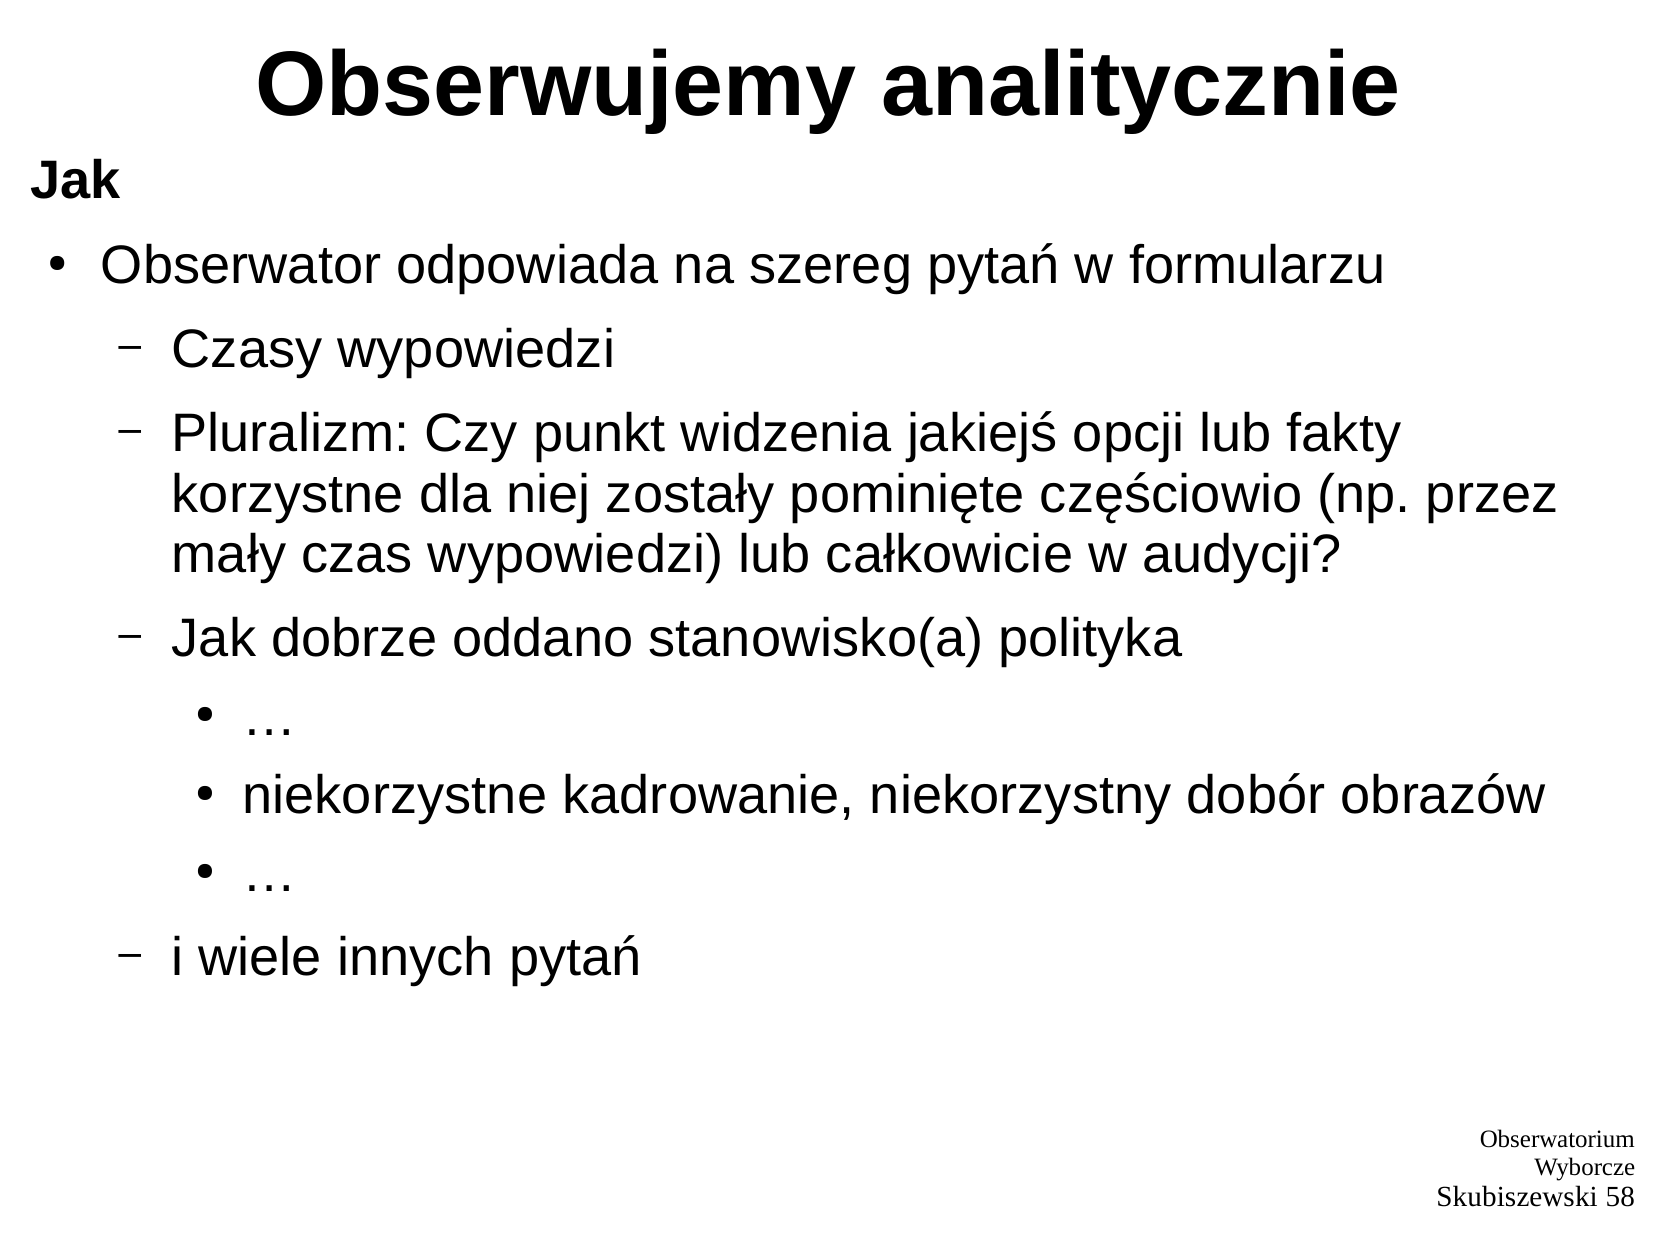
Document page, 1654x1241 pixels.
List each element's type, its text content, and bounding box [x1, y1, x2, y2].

list Jak Obserwator odpowiada na szereg pytań w formularzu Czasy wypowiedzi Pluralizm: Czy punkt widzenia jakiejś opcji lub fakty korzystne dla niej zostały pominięte częściowio (np. przez mały czas wypowiedzi) lub całkowicie w audycji? Jak dobrze oddano stanowisko(a) polityka … niekorzystne kadrowanie, niekorzystny dobór obrazów … i wiele innych pytań [30, 150, 1621, 1186]
title Obserwujemy analitycznie [84, 32, 1573, 150]
